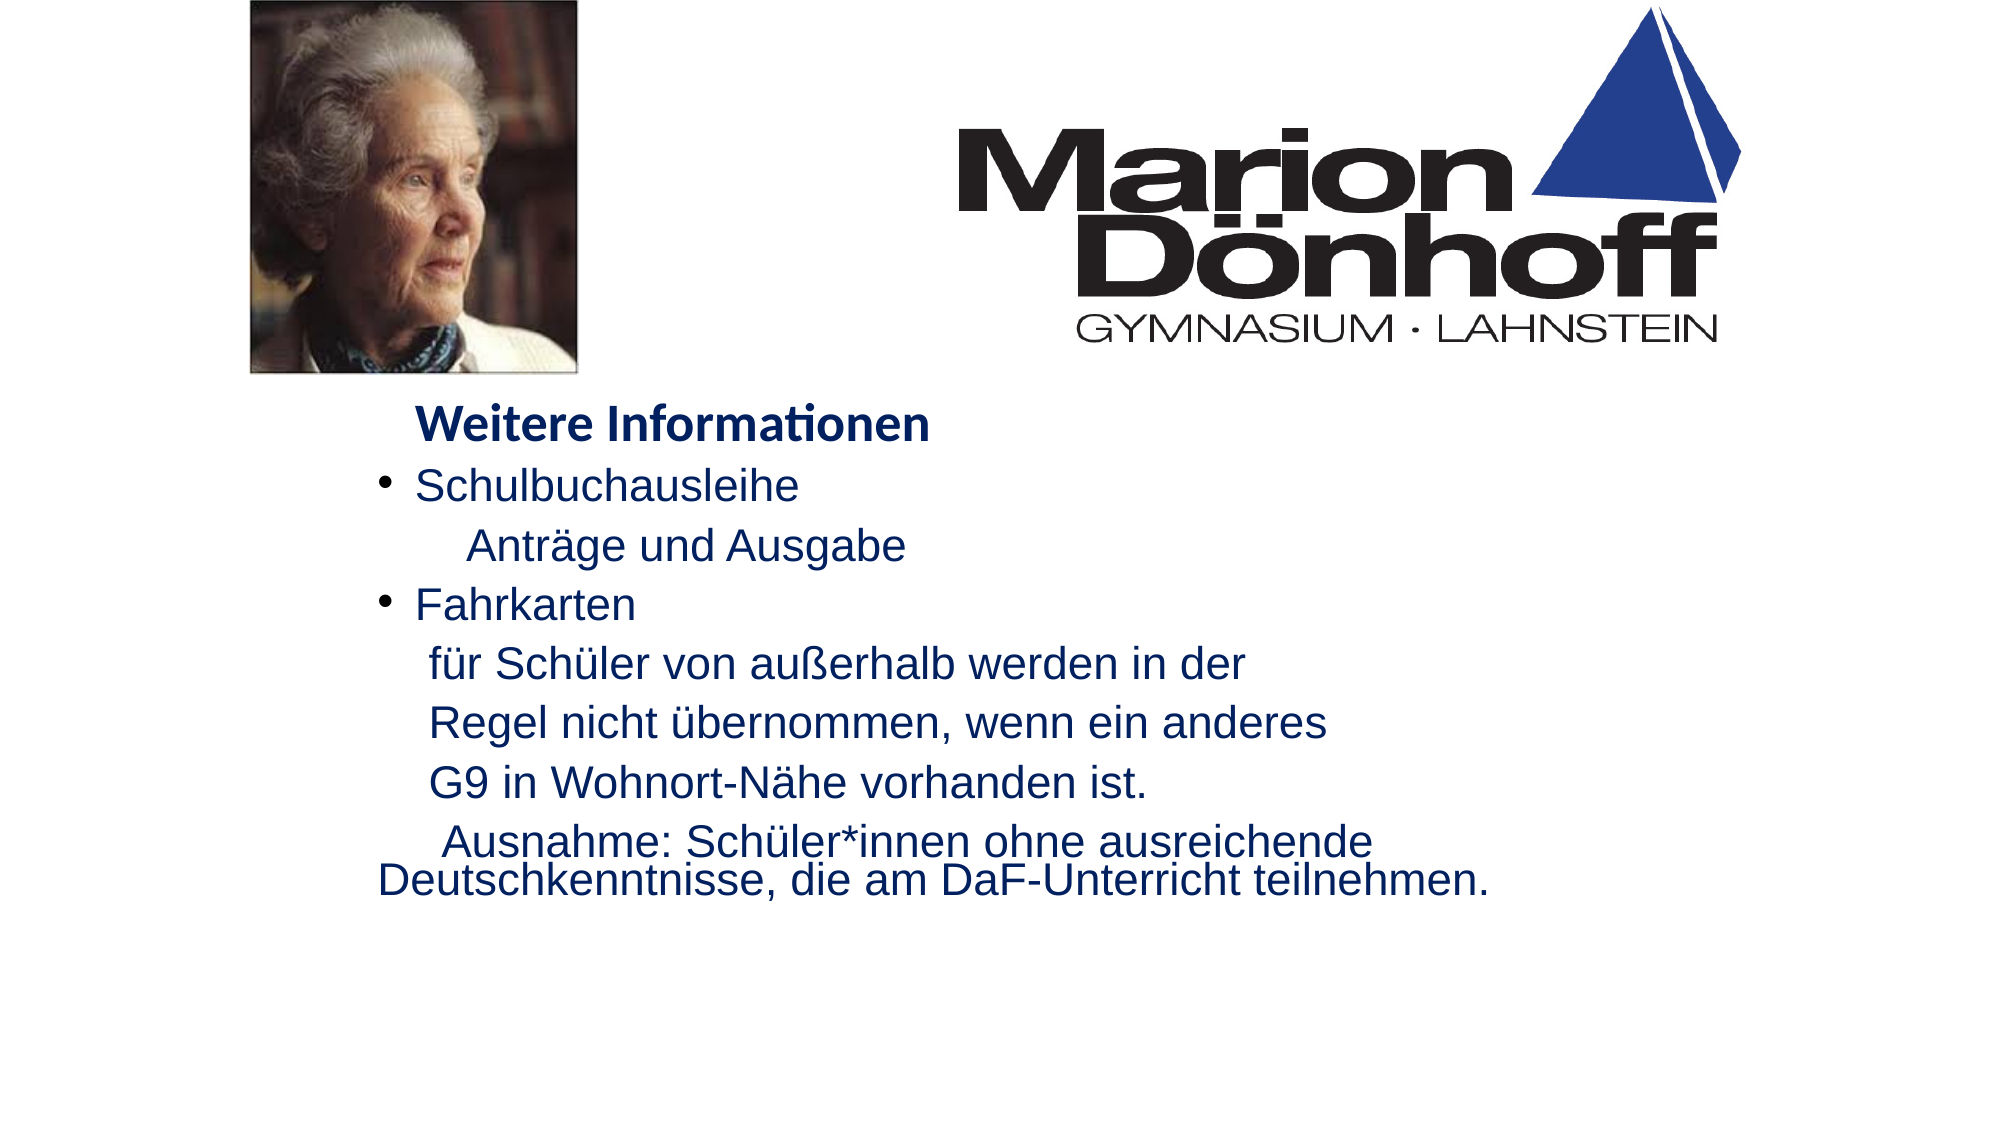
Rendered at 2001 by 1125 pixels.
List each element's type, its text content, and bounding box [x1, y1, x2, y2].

list Weitere Informationen Schulbuchausleihe Anträge und Ausgabe Fahrkarten für Schüler von außerhalb werden in der Regel nicht übernommen, wenn ein anderes G9 in Wohnort-Nähe vorhanden ist. Ausnahme: Schüler*innen ohne ausreichende Deutschkenntnisse, die am DaF-Unterricht teilnehmen. [362, 397, 1638, 1080]
picture [249, 0, 579, 376]
picture [946, 0, 1750, 351]
